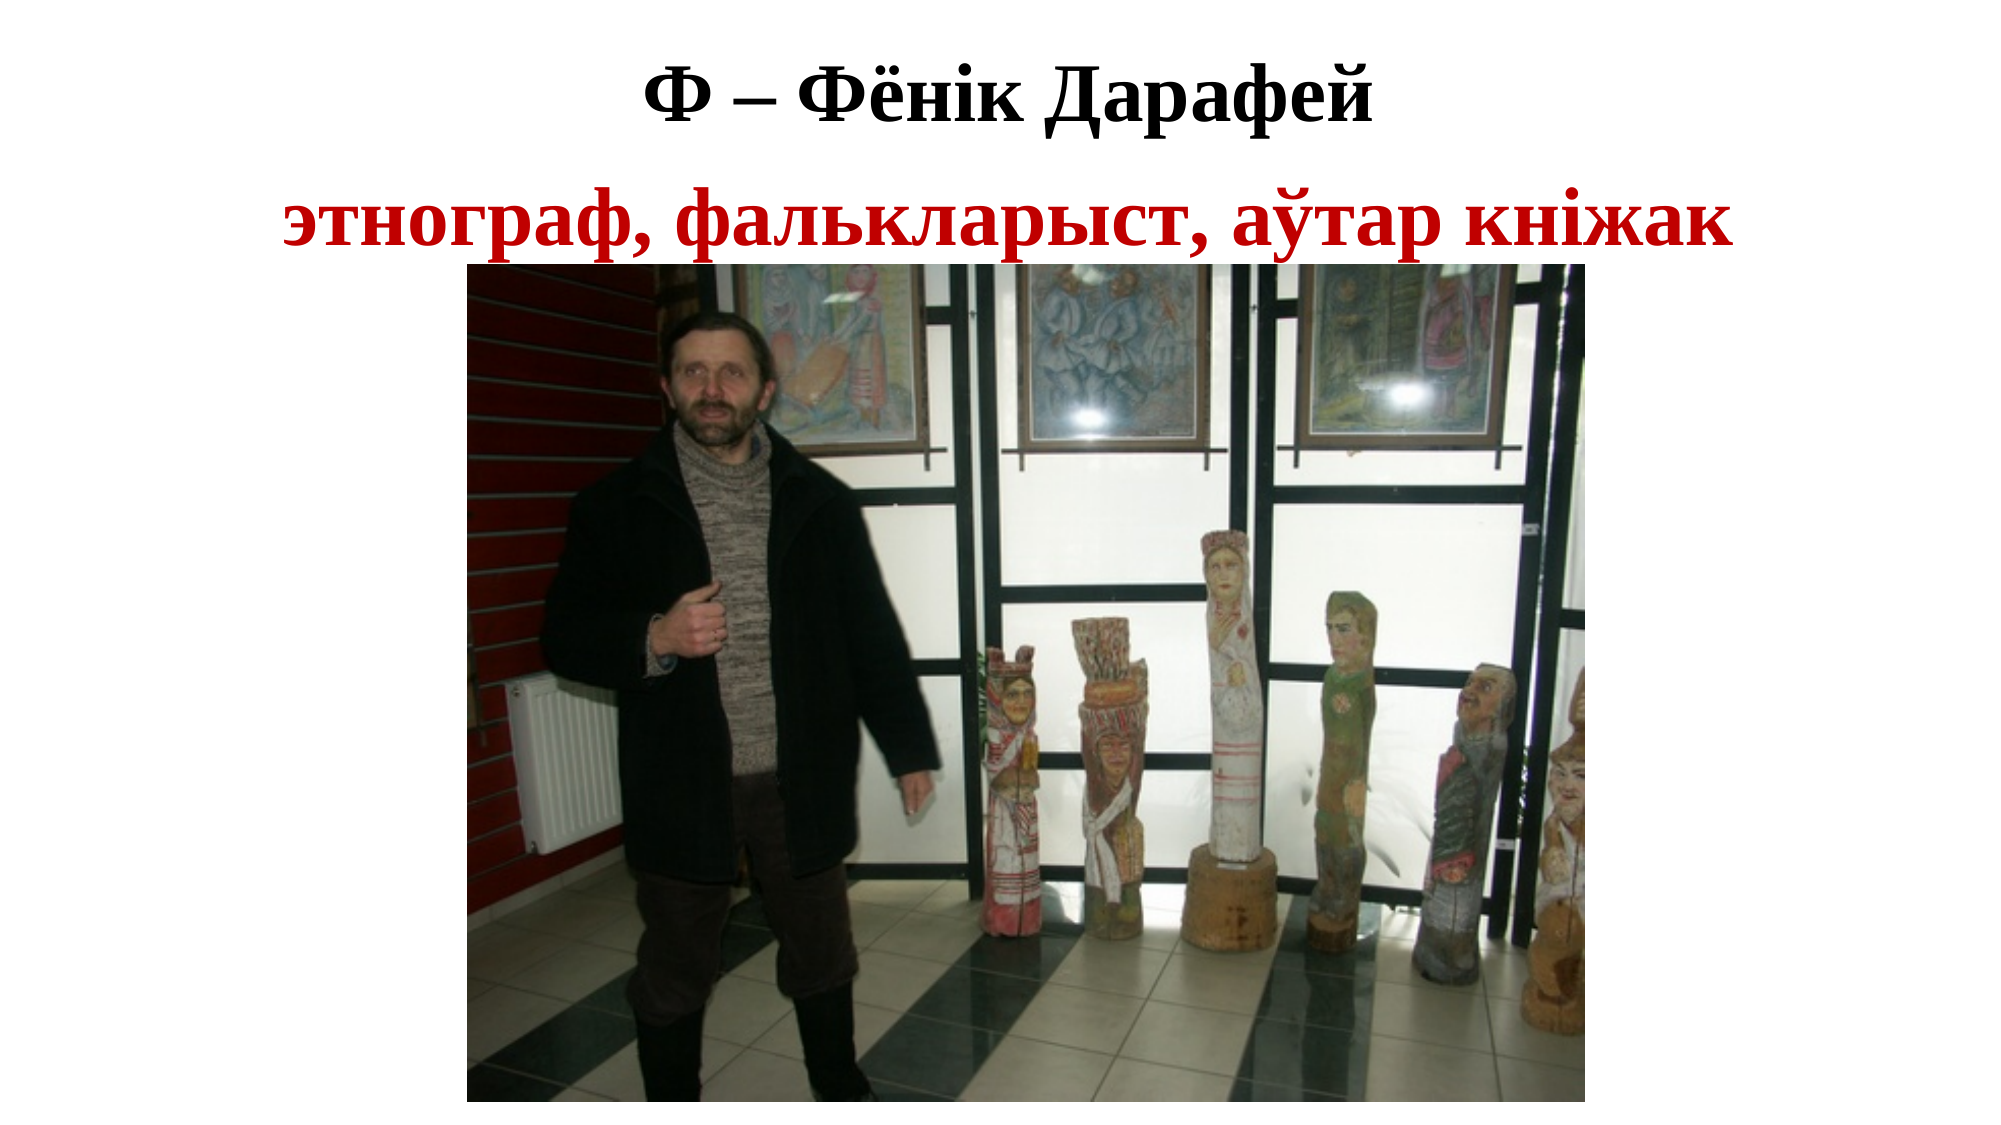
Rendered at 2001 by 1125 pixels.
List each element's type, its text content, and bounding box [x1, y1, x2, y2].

picture [467, 264, 1585, 1102]
text_box Ф – Фёнік Дарафей этнограф, фалькларыст, аўтар кніжак [268, 24, 1749, 269]
